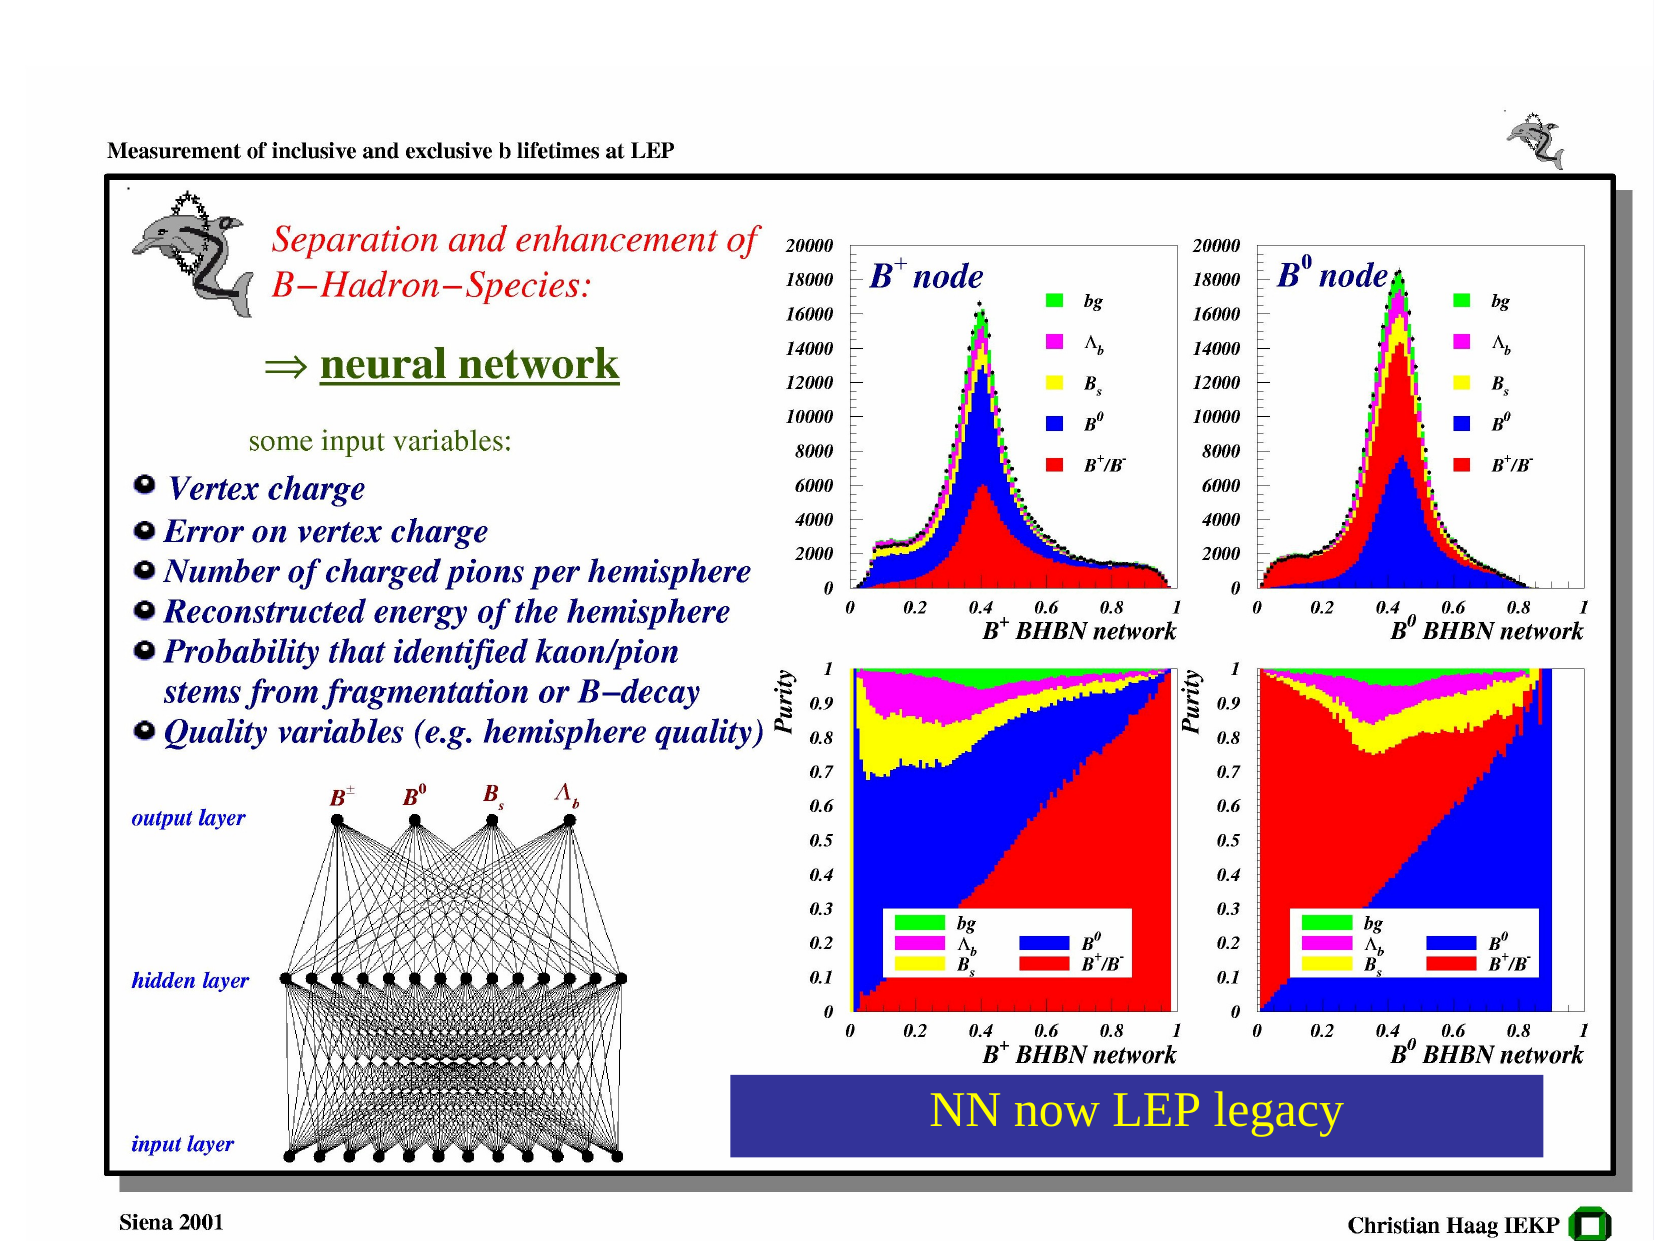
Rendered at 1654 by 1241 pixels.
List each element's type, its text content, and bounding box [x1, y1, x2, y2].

text_box NN now LEP legacy [730, 1074, 1544, 1158]
picture [0, 0, 1654, 1241]
